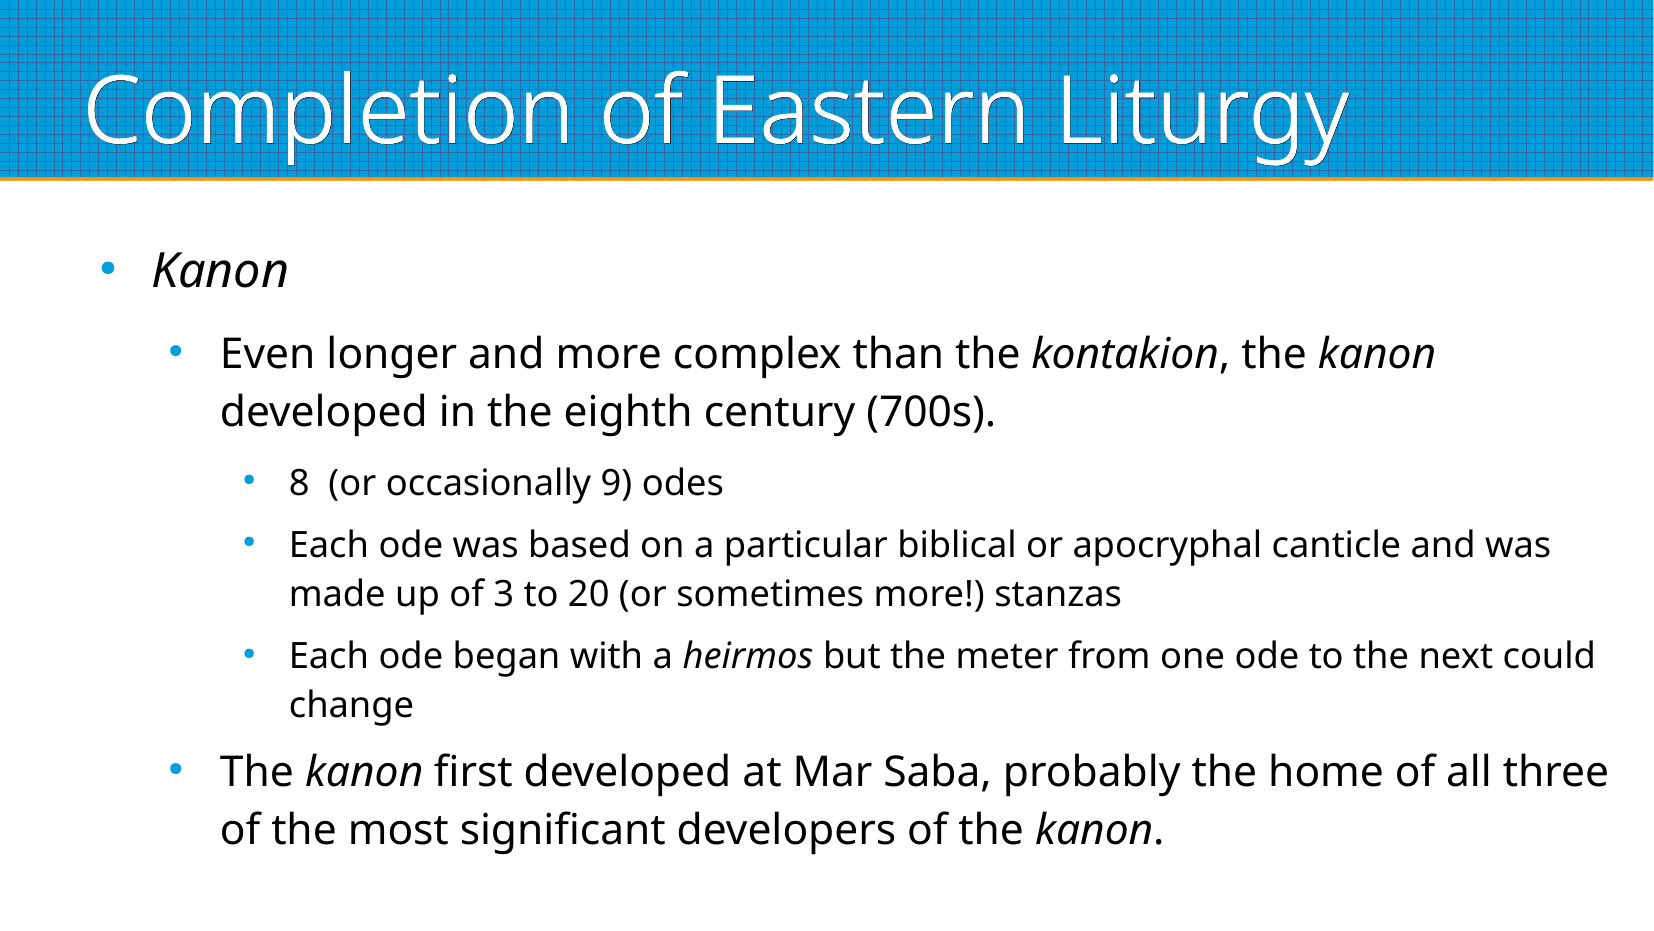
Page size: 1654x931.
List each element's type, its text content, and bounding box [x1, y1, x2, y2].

title Completion of Eastern Liturgy [82, 14, 1571, 171]
list Kanon Even longer and more complex than the kontakion, the kanon developed in the eighth century (700s). 8 (or occasionally 9) odes Each ode was based on a particular biblical or apocryphal canticle and was made up of 3 to 20 (or sometimes more!) stanzas Each ode began with a heirmos but the meter from one ode to the next could change The kanon first developed at Mar Saba, probably the home of all three of the most significant developers of the kanon. [82, 236, 1613, 863]
